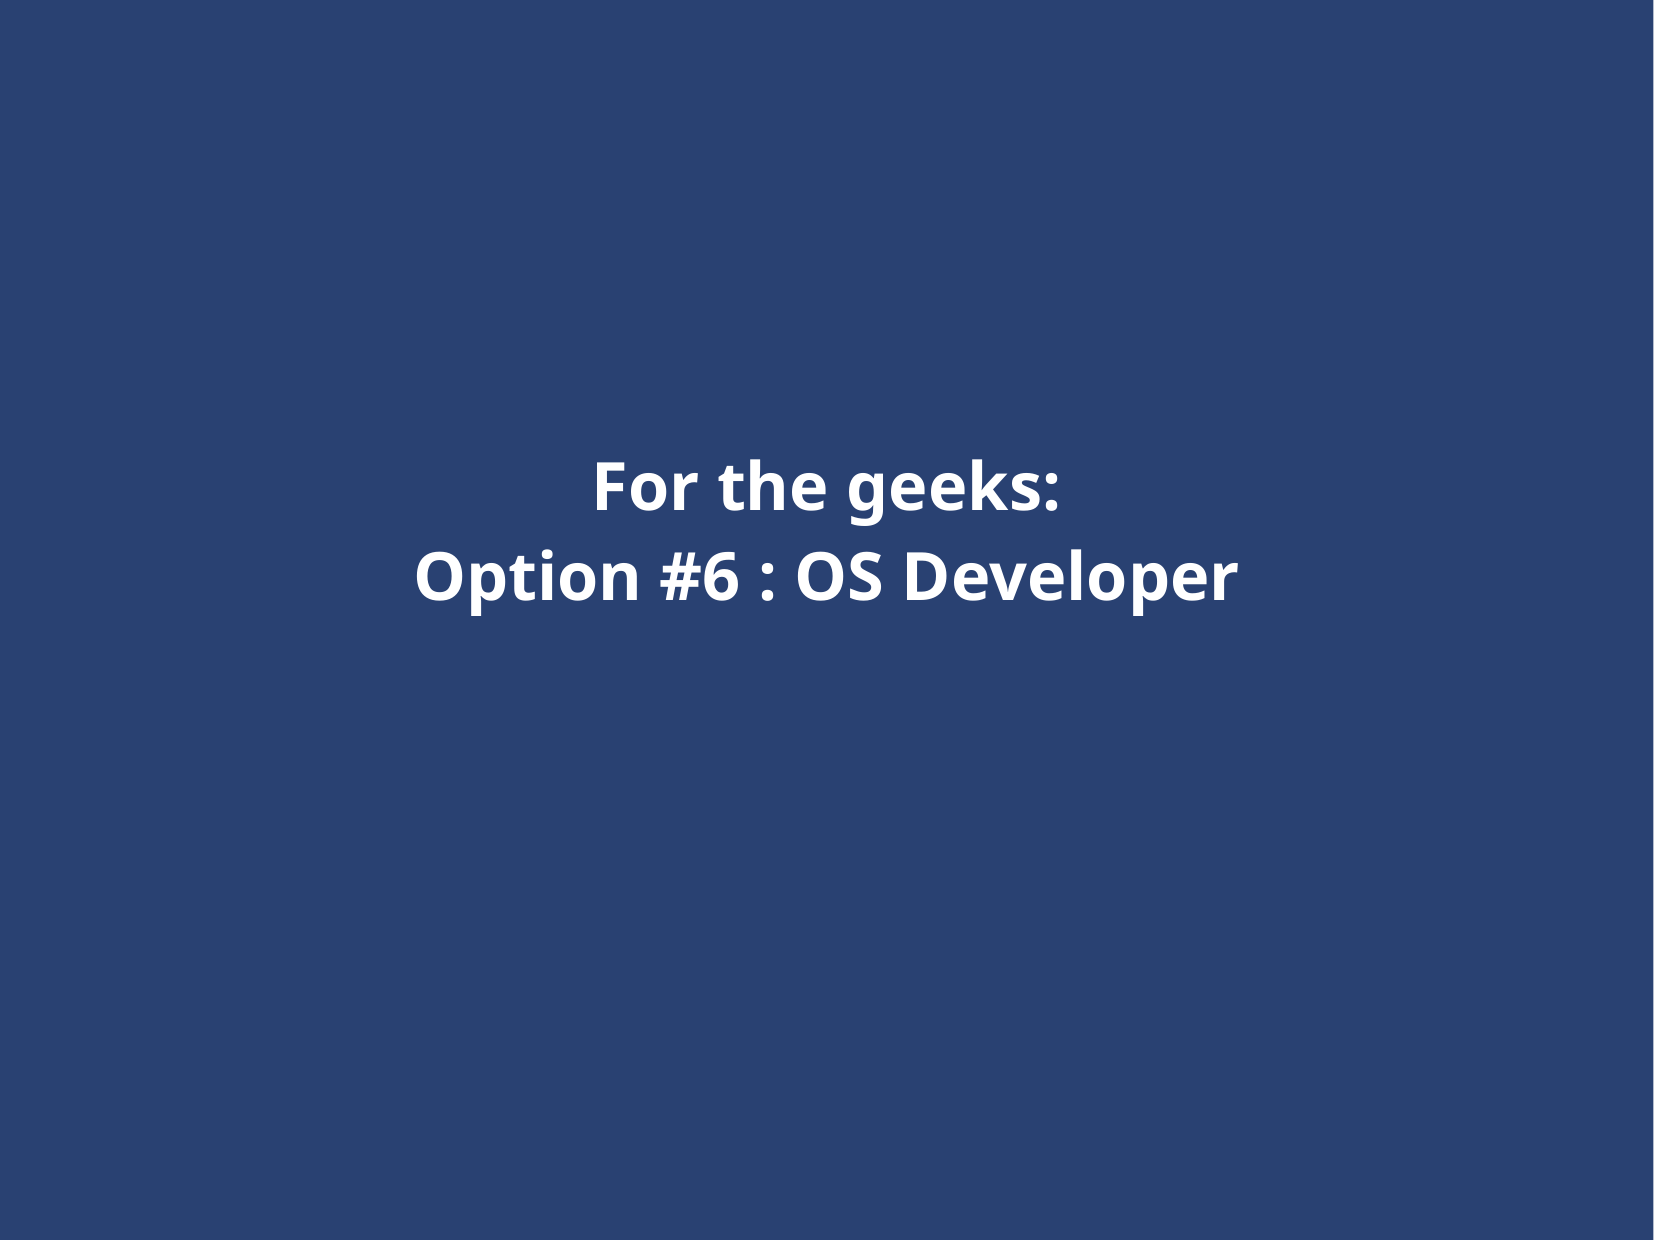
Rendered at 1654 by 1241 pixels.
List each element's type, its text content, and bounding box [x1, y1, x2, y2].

subtitle For the geeks: Option #6 : OS Developer [82, 49, 1571, 1109]
